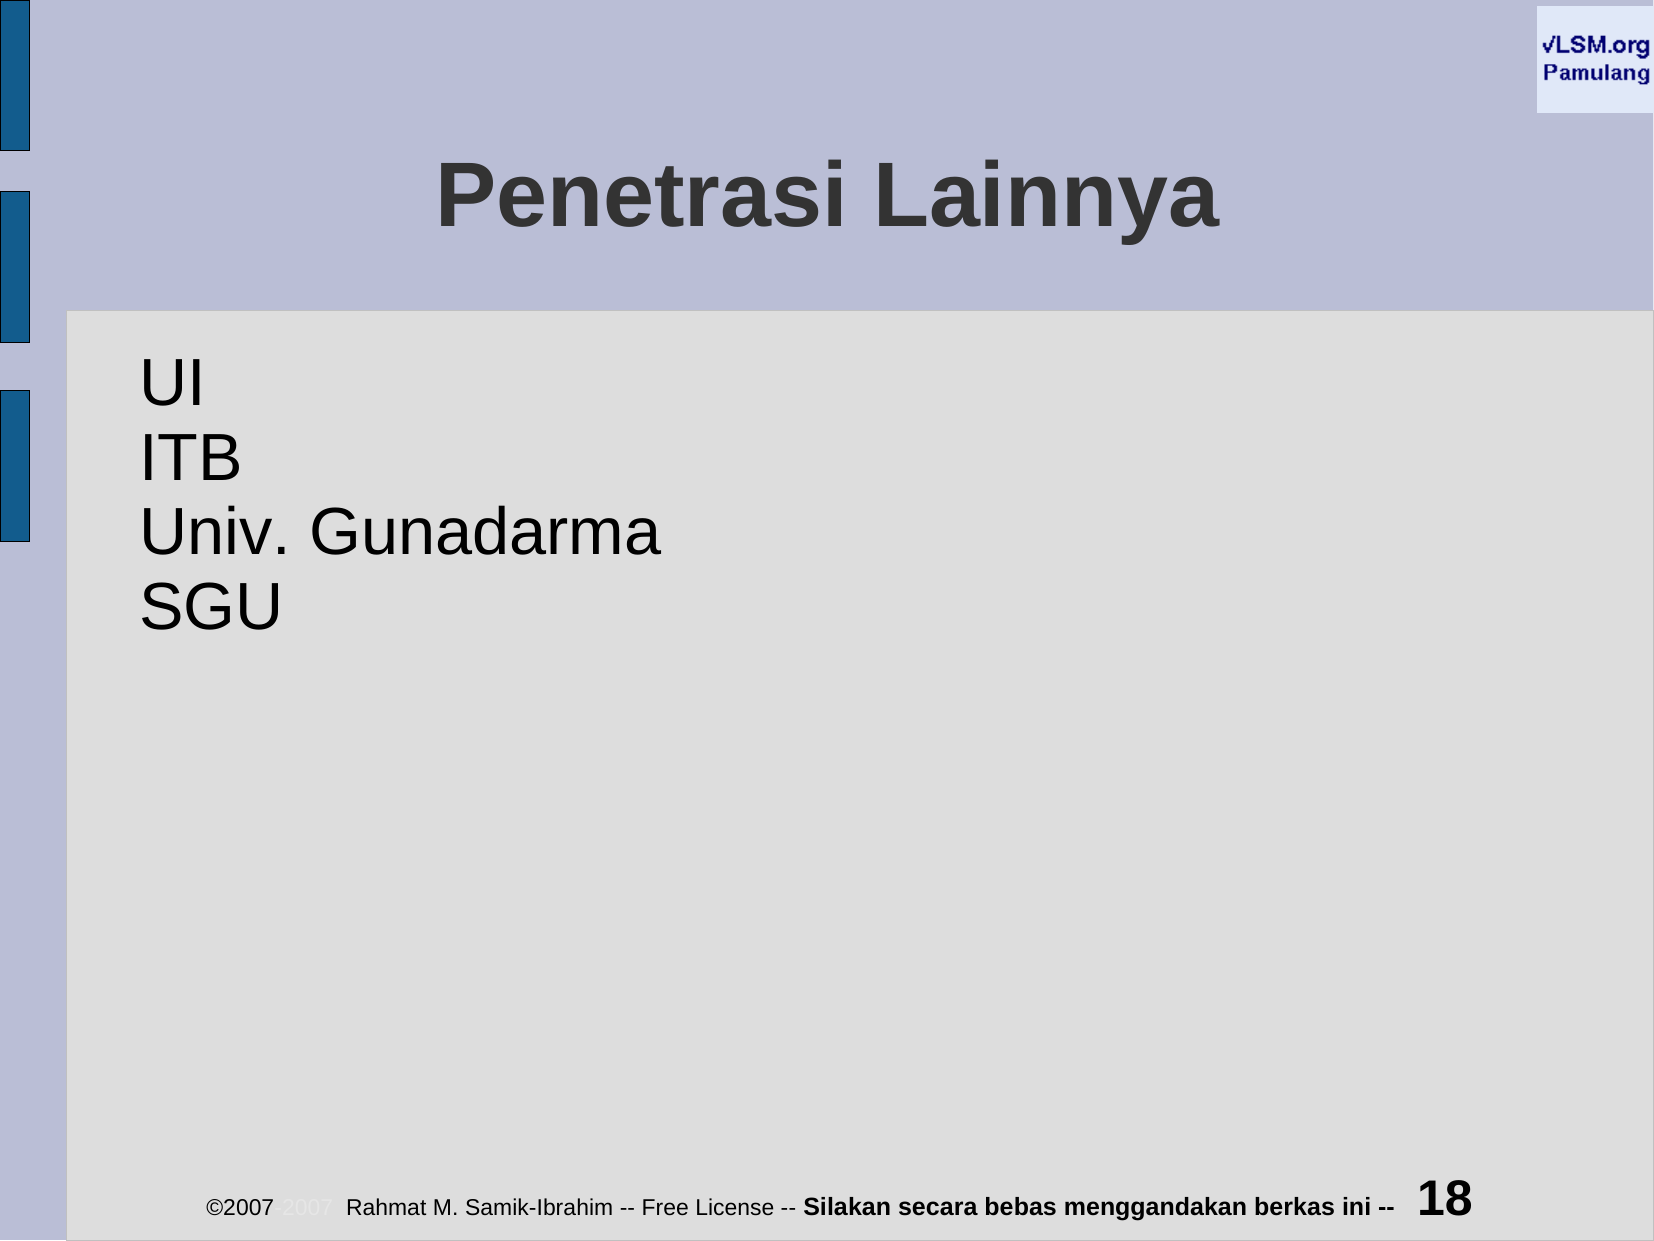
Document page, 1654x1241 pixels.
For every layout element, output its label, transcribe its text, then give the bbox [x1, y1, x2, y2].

title Penetrasi Lainnya [121, 98, 1534, 291]
picture [1537, 6, 1654, 113]
list UI ITB Univ. Gunadarma SGU [121, 344, 1534, 1112]
